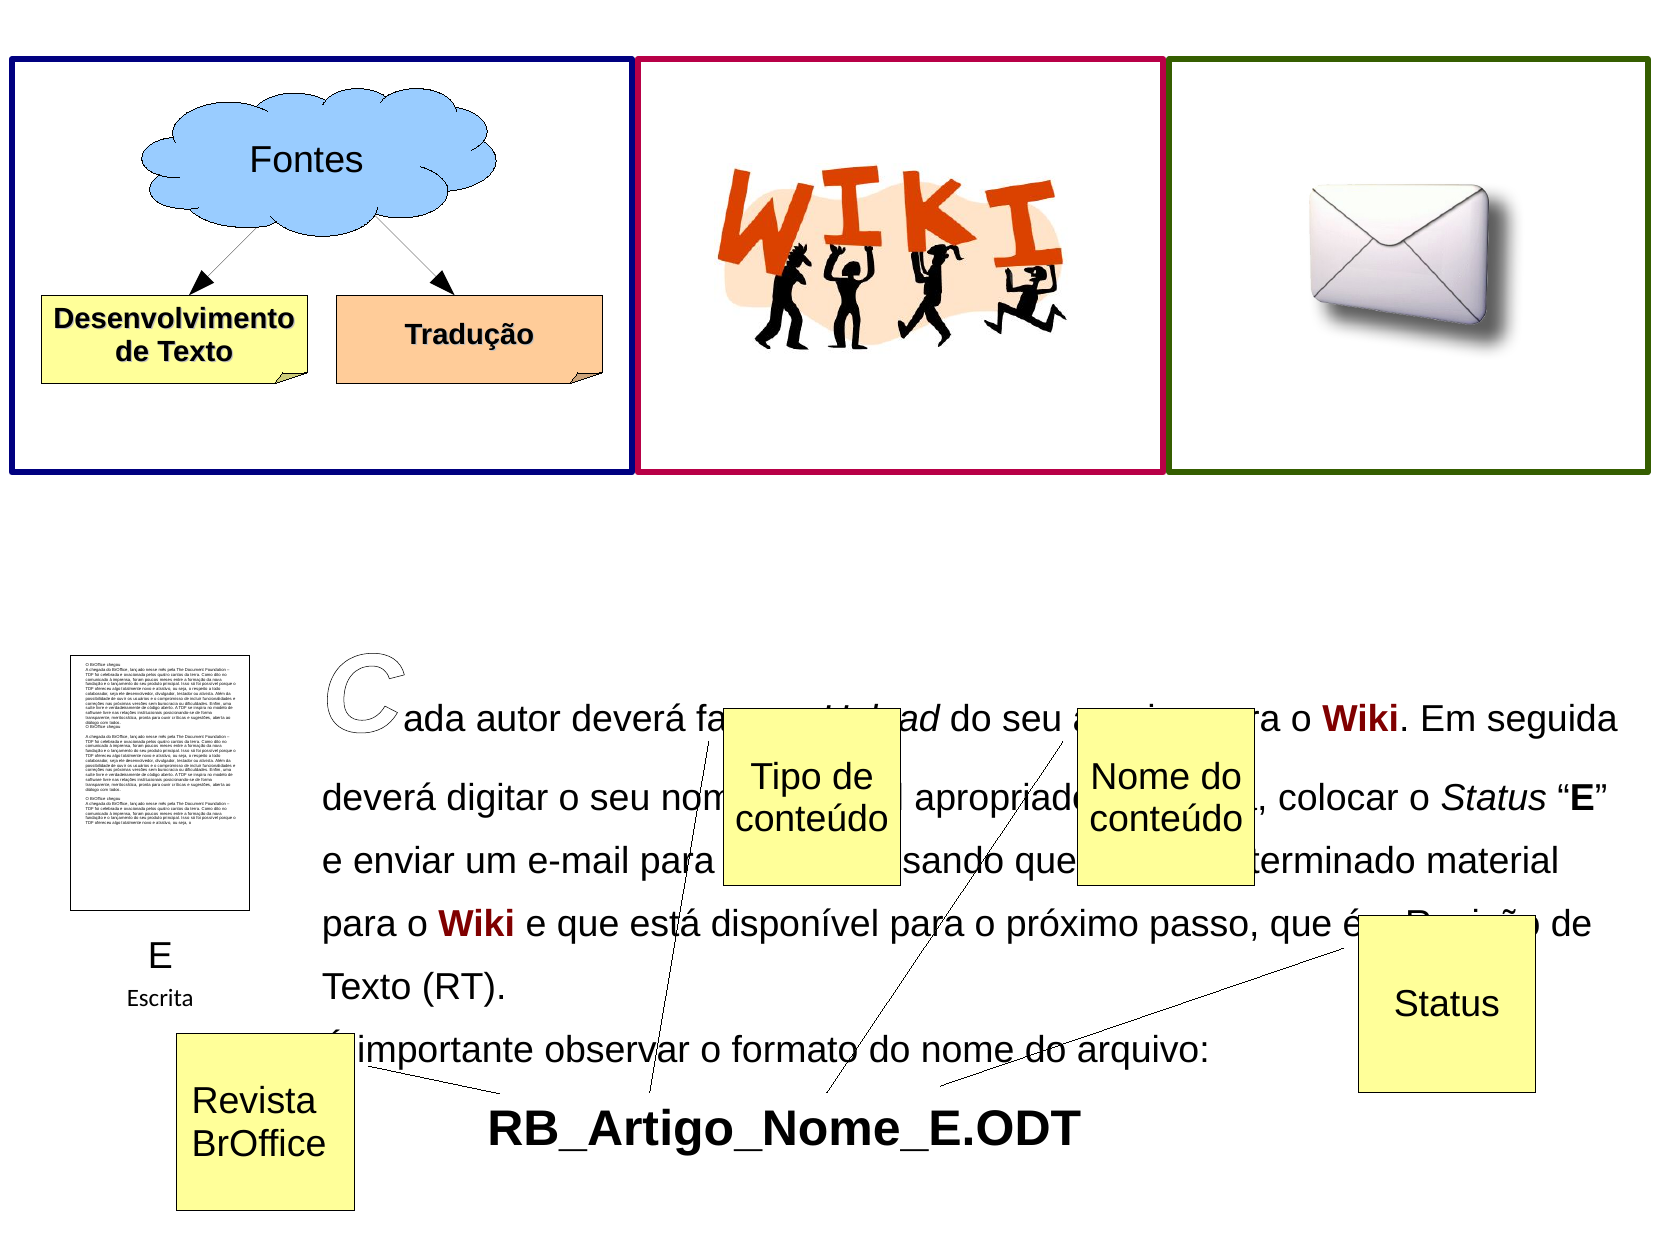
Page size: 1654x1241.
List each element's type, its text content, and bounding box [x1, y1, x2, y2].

text_box Desenvolvimento de Texto [41, 295, 308, 384]
text_box Fontes [141, 88, 497, 237]
text_box Revista BrOffice [177, 1033, 354, 1211]
text_box [637, 59, 1164, 473]
picture [714, 163, 1069, 361]
text_box RB_Artigo_Nome_E.ODT [472, 1092, 1123, 1165]
text_box [11, 59, 632, 473]
picture [1263, 147, 1536, 362]
text_box Tipo de conteúdo [723, 709, 901, 886]
text_box Cada autor deverá fazer o Upload do seu arquivo para o Wiki. Em seguida deverá digitar o seu nome, no local apropriado da tabela, colocar o Status “E” e enviar um e-mail para a Lista avisando que enviou determinado material para o Wiki e que está disponível para o próximo passo, que é a Revisão de Texto (RT). É importante observar o formato do nome do arquivo: [307, 560, 1636, 1193]
text_box [1169, 59, 1648, 473]
text_box O BrOffice chegou A chegada do BrOffice, lançado nesse mês pela The Document Foundation – TDF foi celebrada e ovacionada pelos quatro cantos da terra. Como dito no comunicado à imprensa, foram poucos meses entre a formação da nova fundação e o lançamento do seu produto principal. Isso só foi possível porque o TDF ofereceu algo totalmente novo e atrativo, ou seja, o respeito a todo colaborador, seja ele desenvolvedor, divulgador, testador ou ativista. Além da possibilidade de ouvir os usuários e o compromisso de incluir funcionalidades e correções nas próximas versões sem burocracia ou dificuldades. Enfim, uma suíte livre e verdadeiramente de código aberto. A TDF se inspira no modelo de software livre nas relações institucionais posicionando-se de forma transparente, meritocrática, pronta para ouvir críticas e sugestões, aberta ao diálogo com todos. O BrOffice chegou A chegada do BrOffice, lançado nesse mês pela The Document Foundation – TDF foi celebrada e ovacionada pelos quatro cantos da terra. Como dito no comunicado à imprensa, foram poucos meses entre a formação da nova fundação e o lançamento do seu produto principal. Isso só foi possível porque o TDF ofereceu algo totalmente novo e atrativo, ou seja, o respeito a todo colaborador, seja ele desenvolvedor, divulgador, testador ou ativista. Além da possibilidade de ouvir os usuários e o compromisso de incluir funcionalidades e correções nas próximas versões sem burocracia ou dificuldades. Enfim, uma suíte livre e verdadeiramente de código aberto. A TDF se inspira no modelo de software livre nas relações institucionais posicionando-se de forma transparente, meritocrática, pronta para ouvir críticas e sugestões, aberta ao diálogo com todos. O BrOffice chegou A chegada do BrOffice, lançado nesse mês pela The Document Foundation – TDF foi celebrada e ovacionada pelos quatro cantos da terra. Como dito no comunicado à imprensa, foram poucos meses entre a formação da nova fundação e o lançamento do seu produto principal. Isso só foi possível porque o TDF ofereceu algo totalmente novo e atrativo, ou seja, o [70, 655, 250, 911]
text_box Escrita [70, 980, 250, 1046]
text_box E [70, 927, 250, 980]
text_box Tradução [336, 295, 603, 384]
text_box Status [1358, 915, 1535, 1093]
text_box Nome do conteúdo [1078, 709, 1255, 886]
